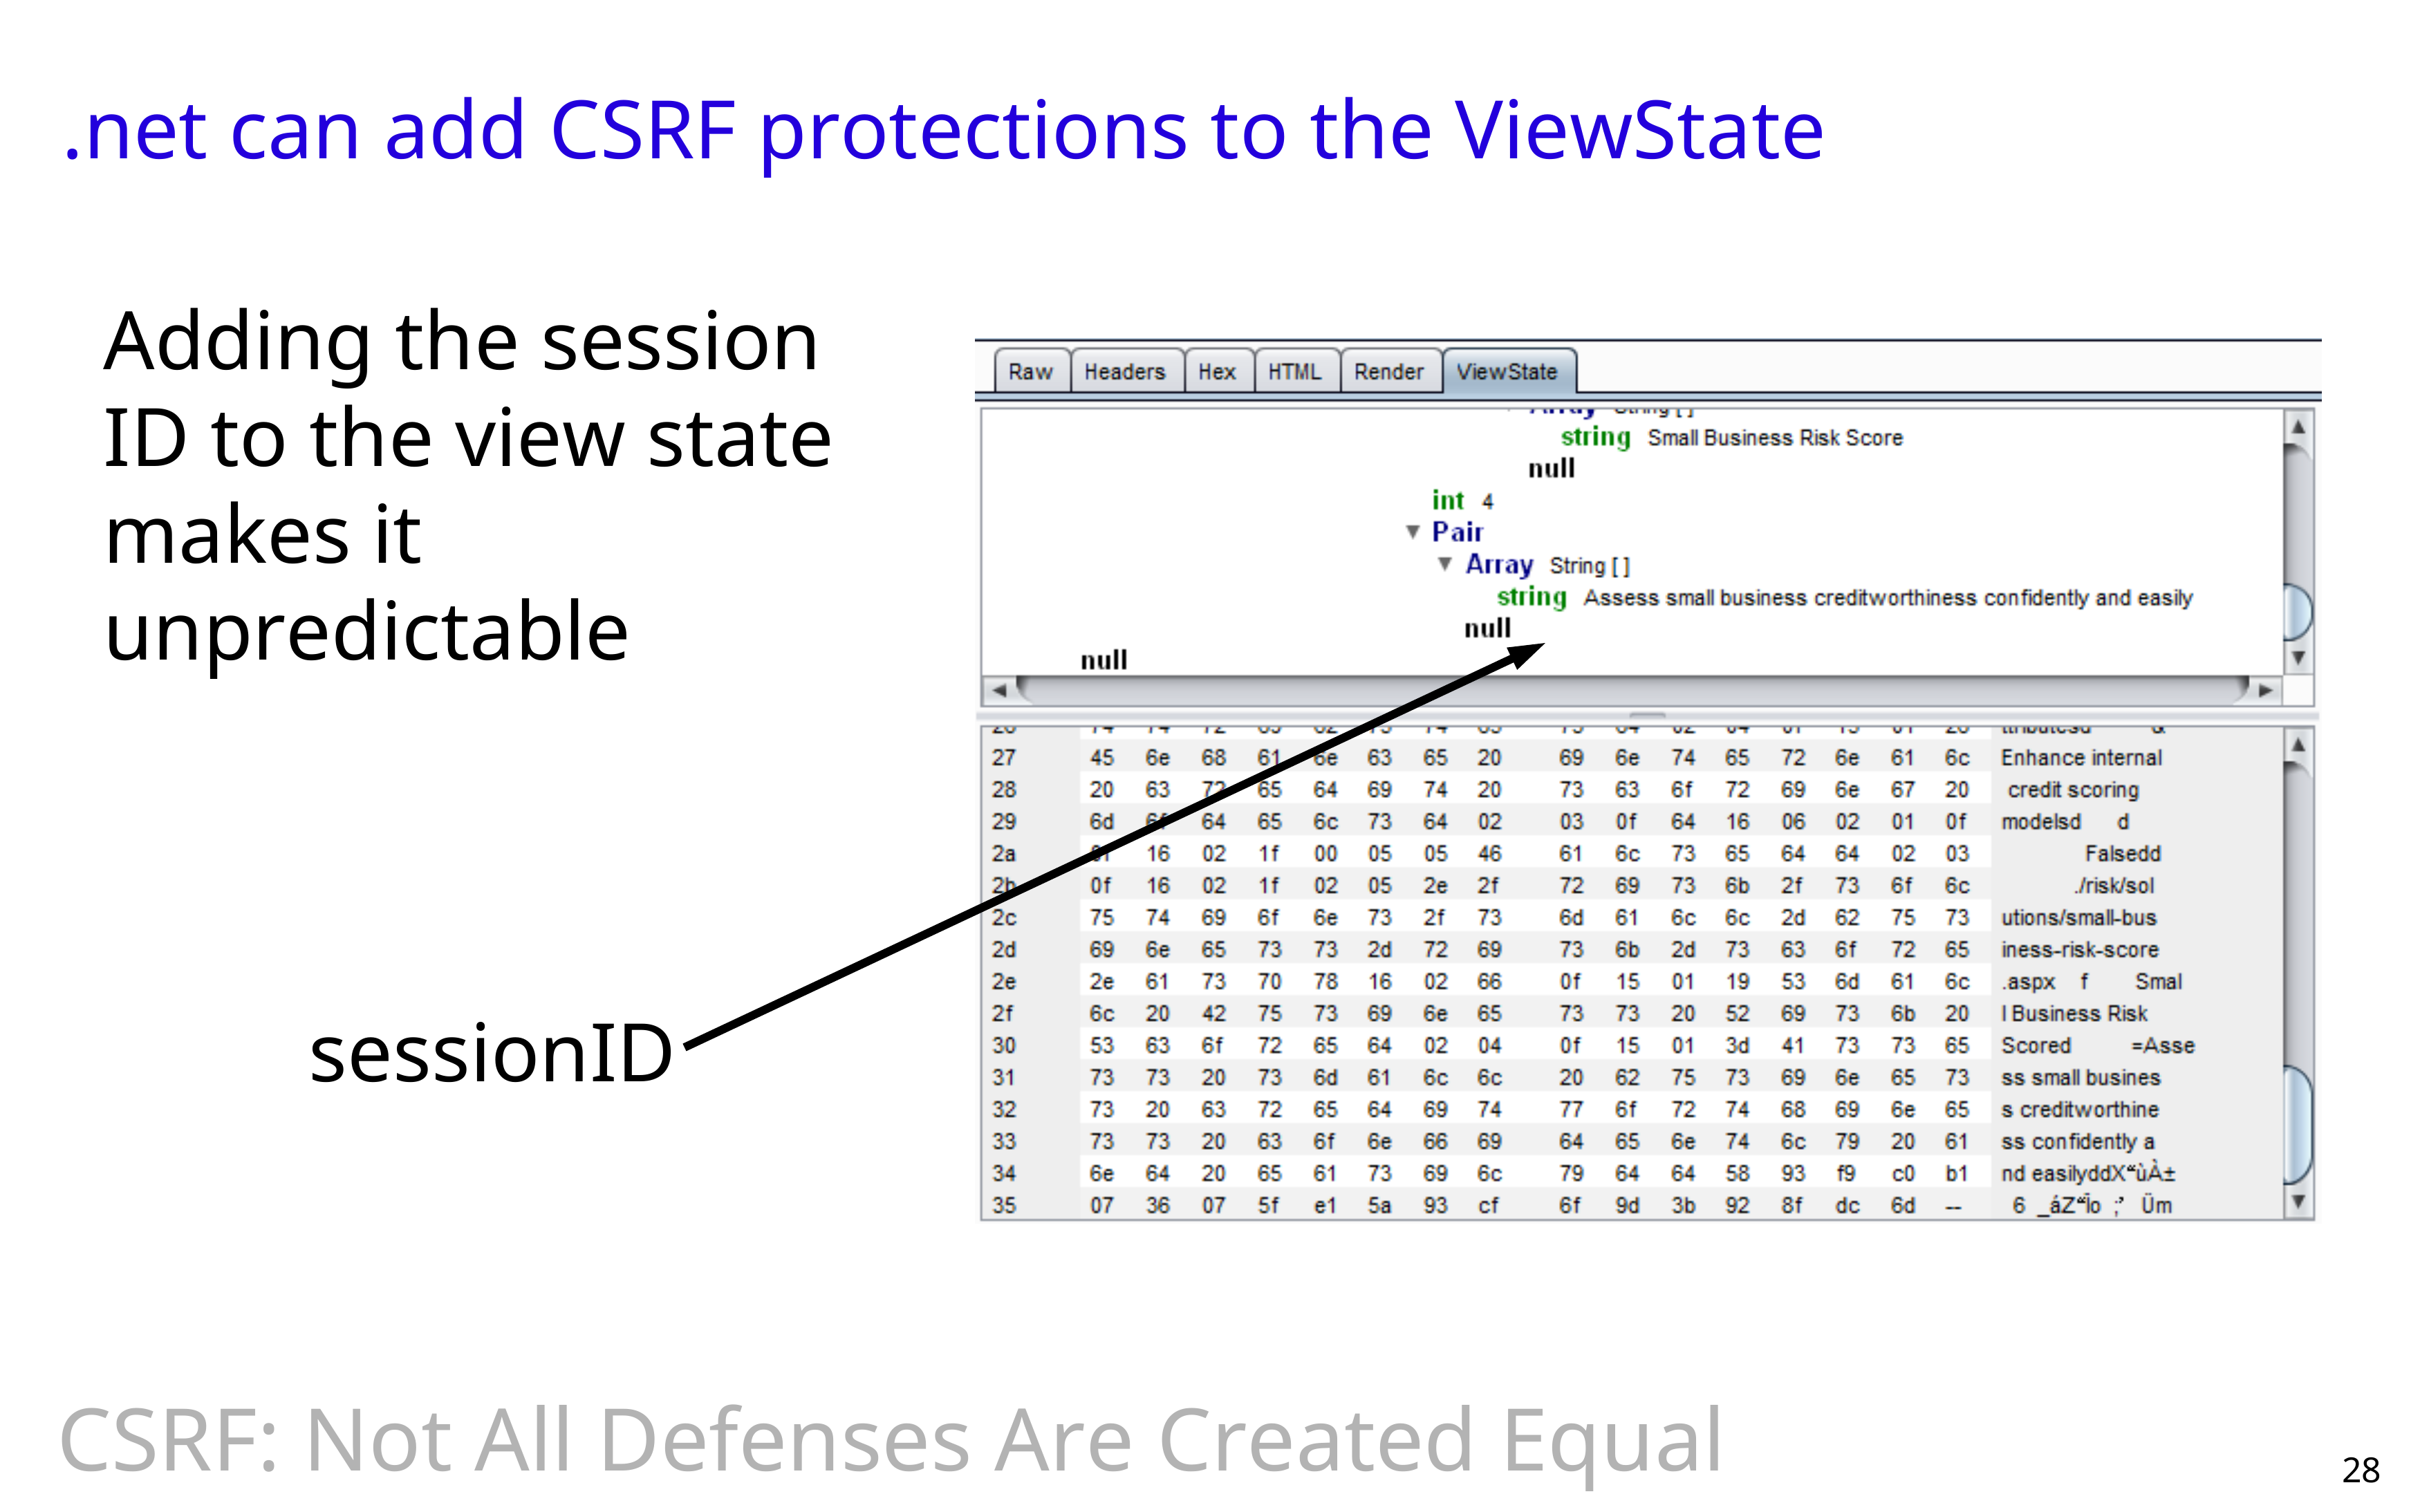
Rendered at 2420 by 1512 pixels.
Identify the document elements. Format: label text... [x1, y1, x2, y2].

text_box sessionID [124, 996, 862, 1103]
text_box .net can add CSRF protections to the ViewState [52, 73, 2293, 180]
text_box Adding the session ID to the view state makes it unpredictable [93, 283, 934, 727]
picture [975, 338, 2322, 1224]
text_box <number> [2334, 1443, 2390, 1497]
